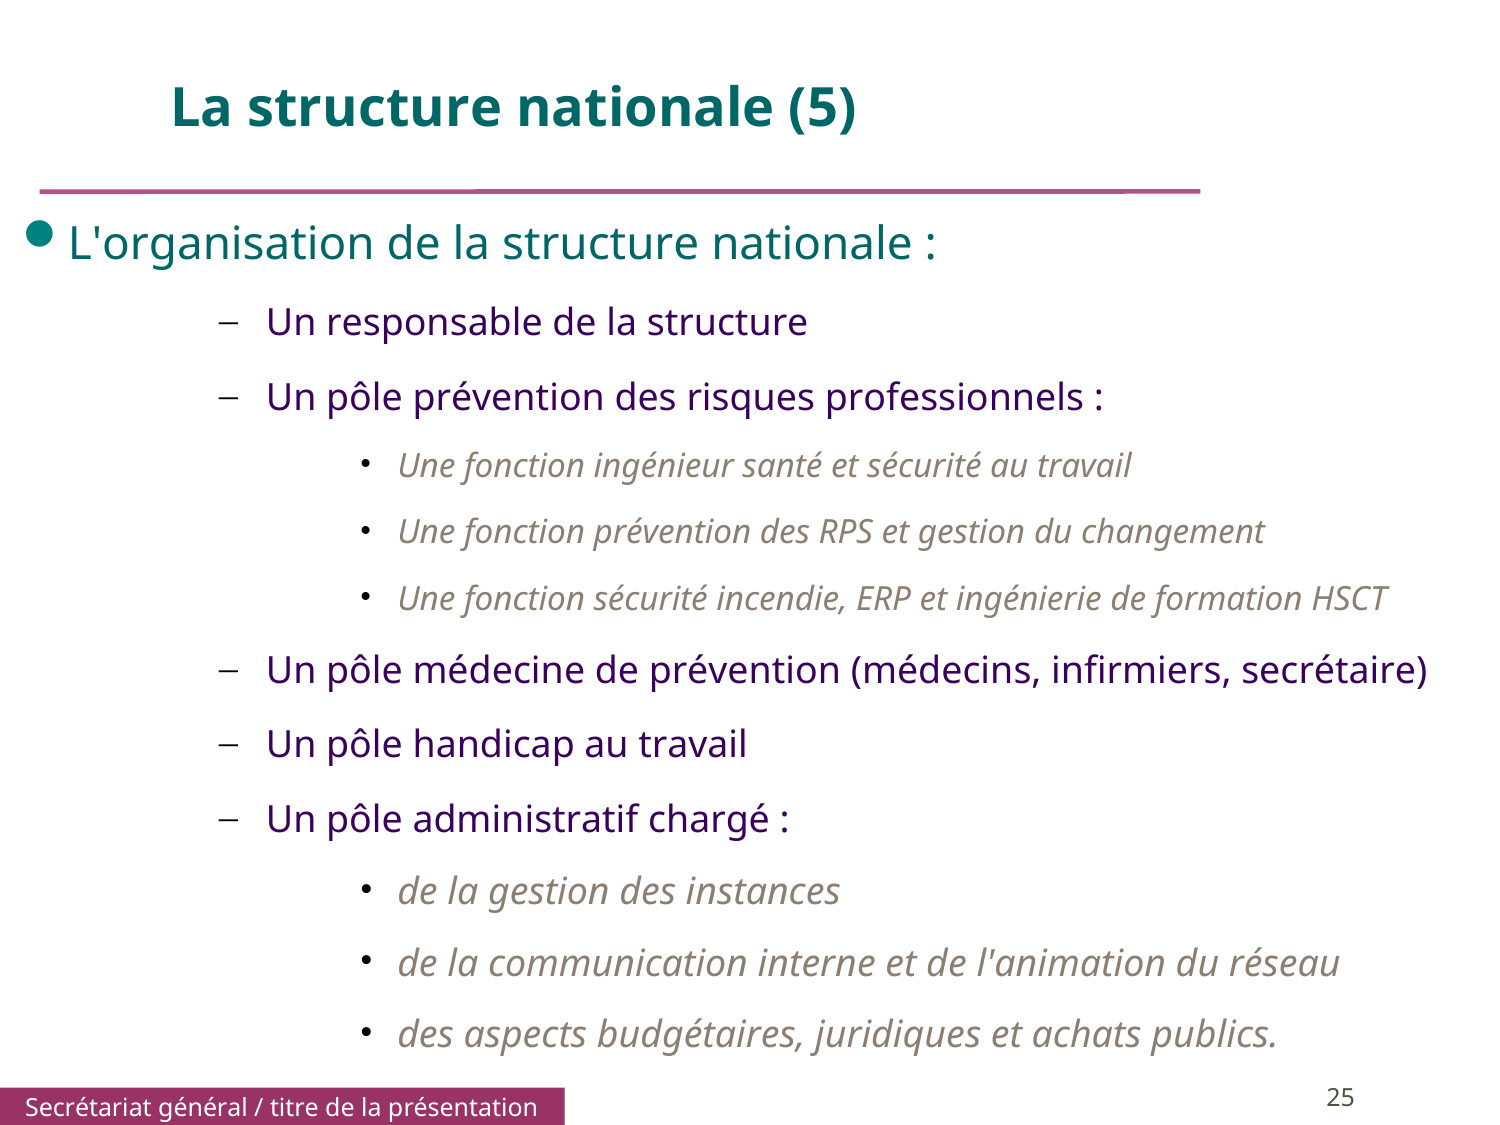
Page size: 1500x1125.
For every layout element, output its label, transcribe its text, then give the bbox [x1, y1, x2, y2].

title La structure nationale (5) [155, 59, 1319, 148]
list L'organisation de la structure nationale : Un responsable de la structure Un pôle prévention des risques professionnels : Une fonction ingénieur santé et sécurité au travail Une fonction prévention des RPS et gestion du changement Une fonction sécurité incendie, ERP et ingénierie de formation HSCT Un pôle médecine de prévention (médecins, infirmiers, secrétaire) Un pôle handicap au travail Un pôle administratif chargé : de la gestion des instances de la communication interne et de l'animation du réseau des aspects budgétaires, juridiques et achats publics. [7, 203, 1447, 1125]
